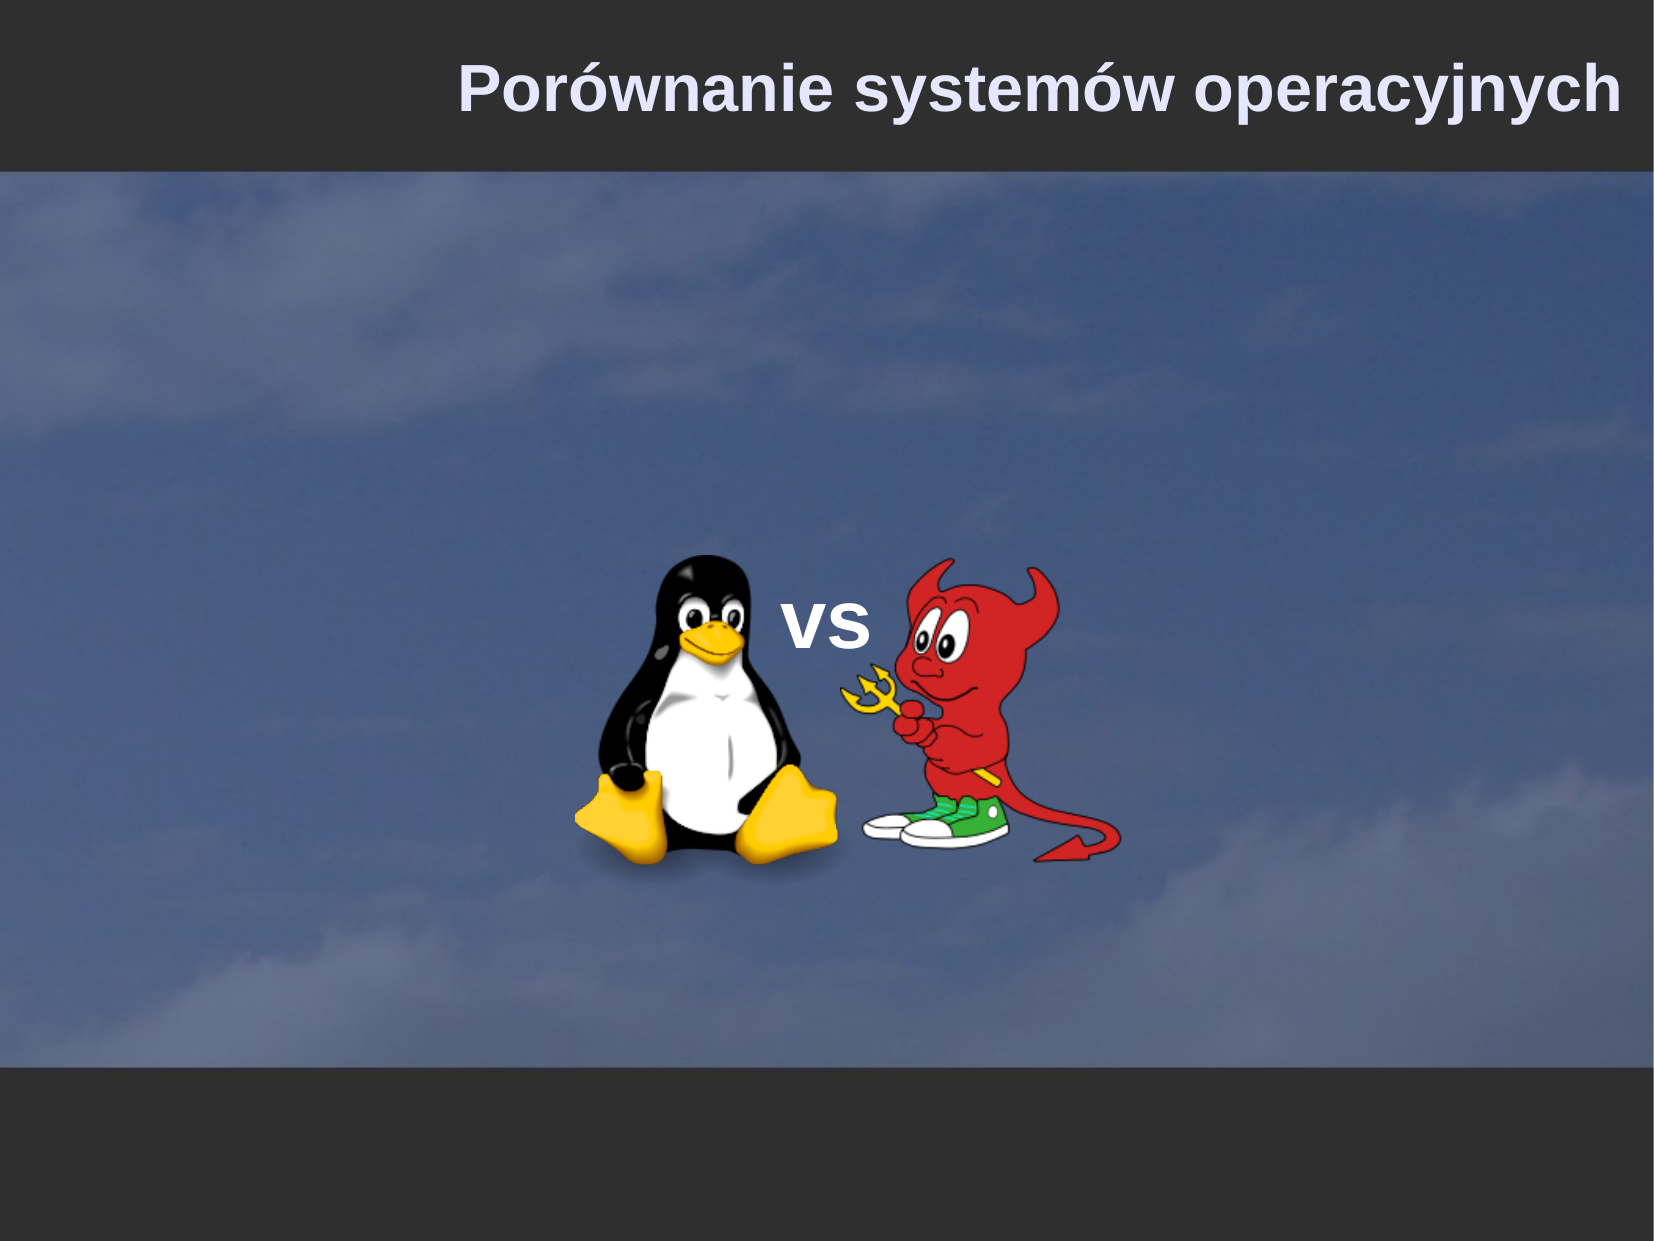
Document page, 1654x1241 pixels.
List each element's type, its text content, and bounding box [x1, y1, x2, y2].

subtitle vs [29, 206, 1625, 1034]
picture [0, 0, 1654, 1241]
title Porównanie systemów operacyjnych [29, 29, 1625, 148]
